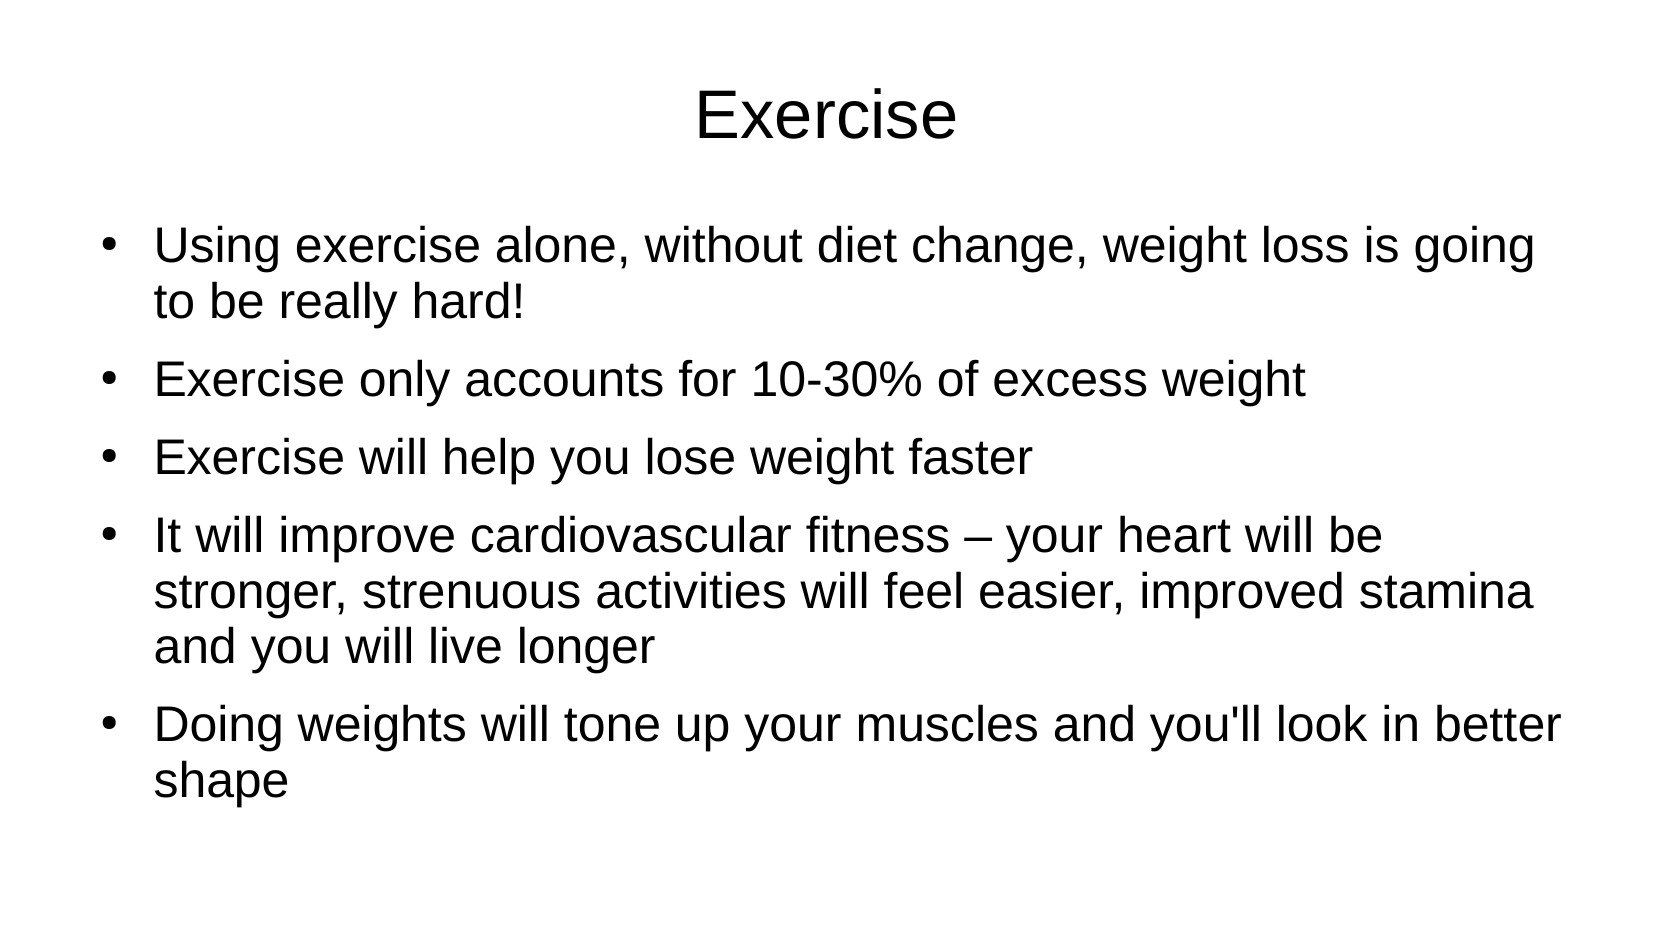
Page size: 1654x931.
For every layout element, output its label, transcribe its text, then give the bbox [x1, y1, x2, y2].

list Using exercise alone, without diet change, weight loss is going to be really hard! Exercise only accounts for 10-30% of excess weight Exercise will help you lose weight faster It will improve cardiovascular fitness – your heart will be stronger, strenuous activities will feel easier, improved stamina and you will live longer Doing weights will tone up your muscles and you'll look in better shape [82, 217, 1571, 875]
title Exercise [82, 37, 1571, 193]
